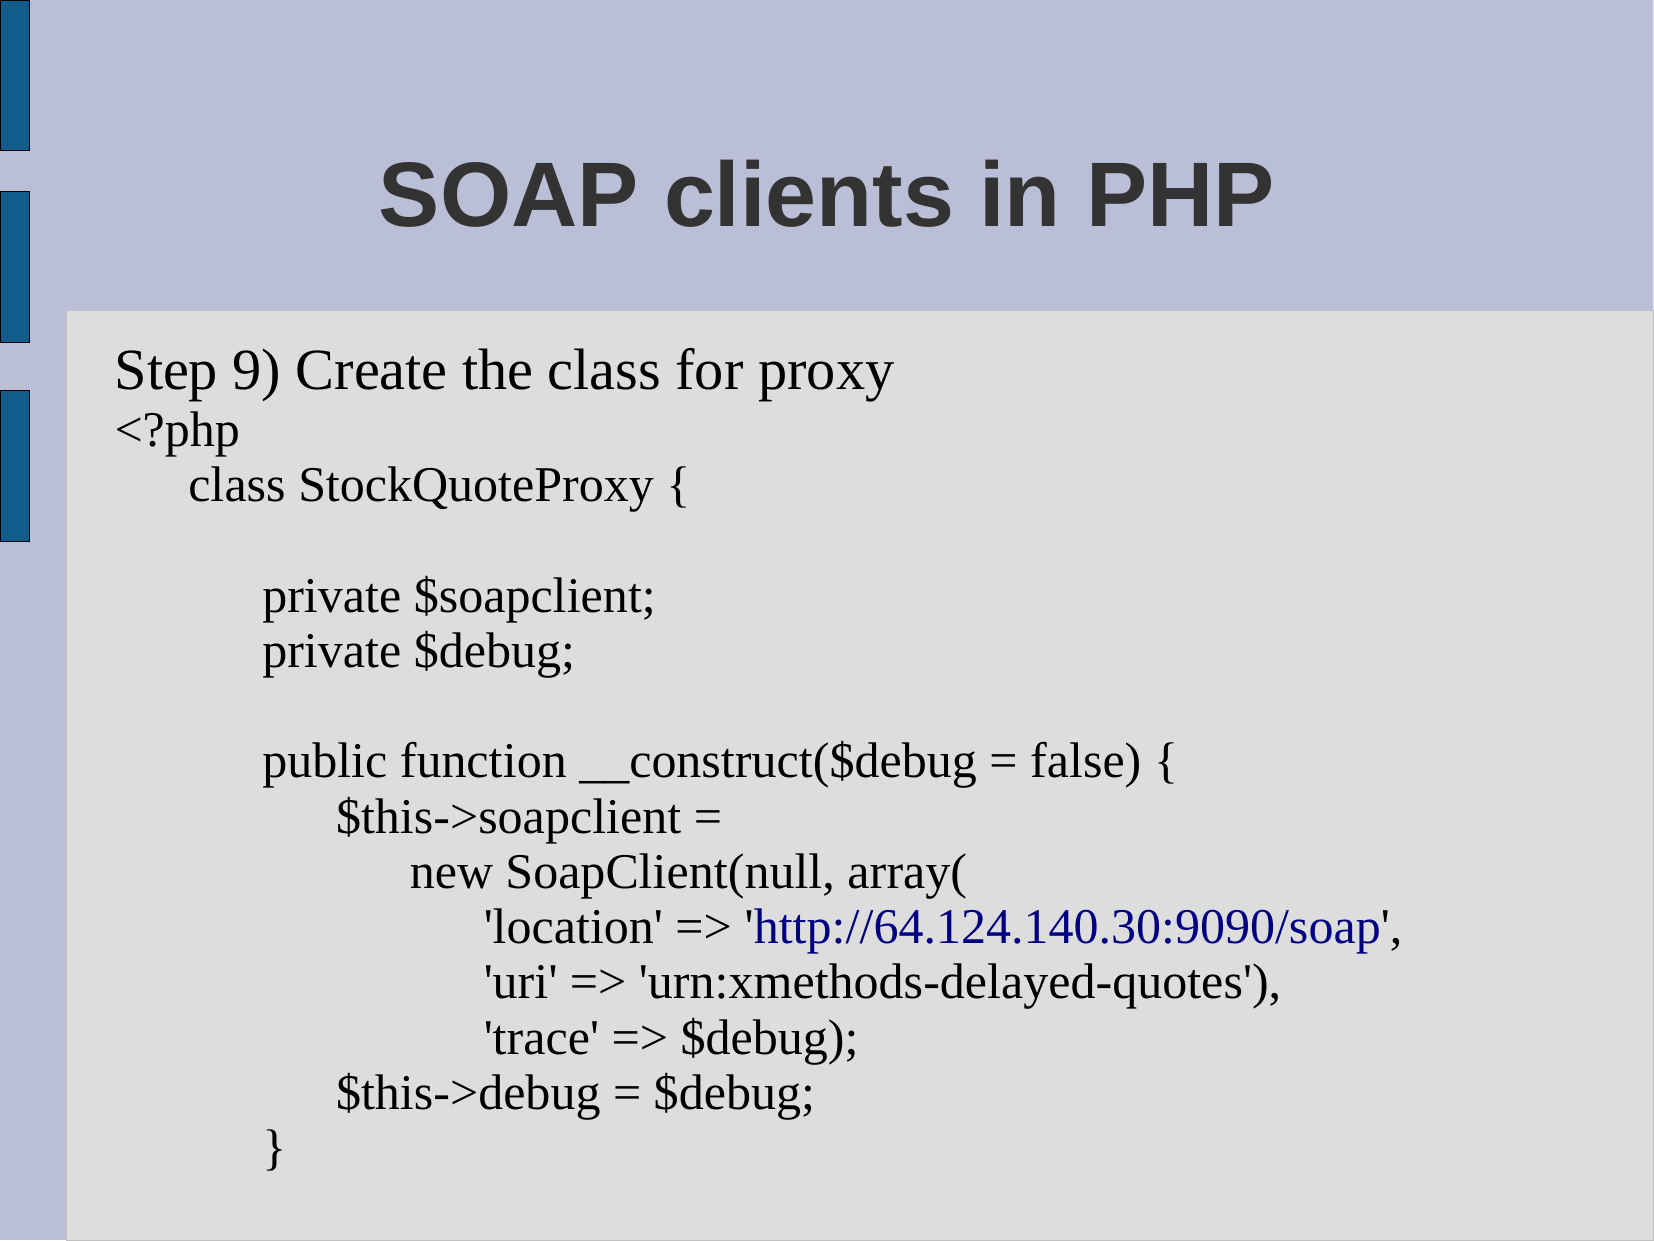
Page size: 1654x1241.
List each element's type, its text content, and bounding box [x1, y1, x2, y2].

text_box Step 9) Create the class for proxy <?php class StockQuoteProxy { private $soapclient; private $debug; public function __construct($debug = false) { $this->soapclient = new SoapClient(null, array( 'location' => 'http://64.124.140.30:9090/soap', 'uri' => 'urn:xmethods-delayed-quotes'), 'trace' => $debug); $this->debug = $debug; } [114, 337, 1604, 1231]
title SOAP clients in PHP [121, 91, 1534, 299]
